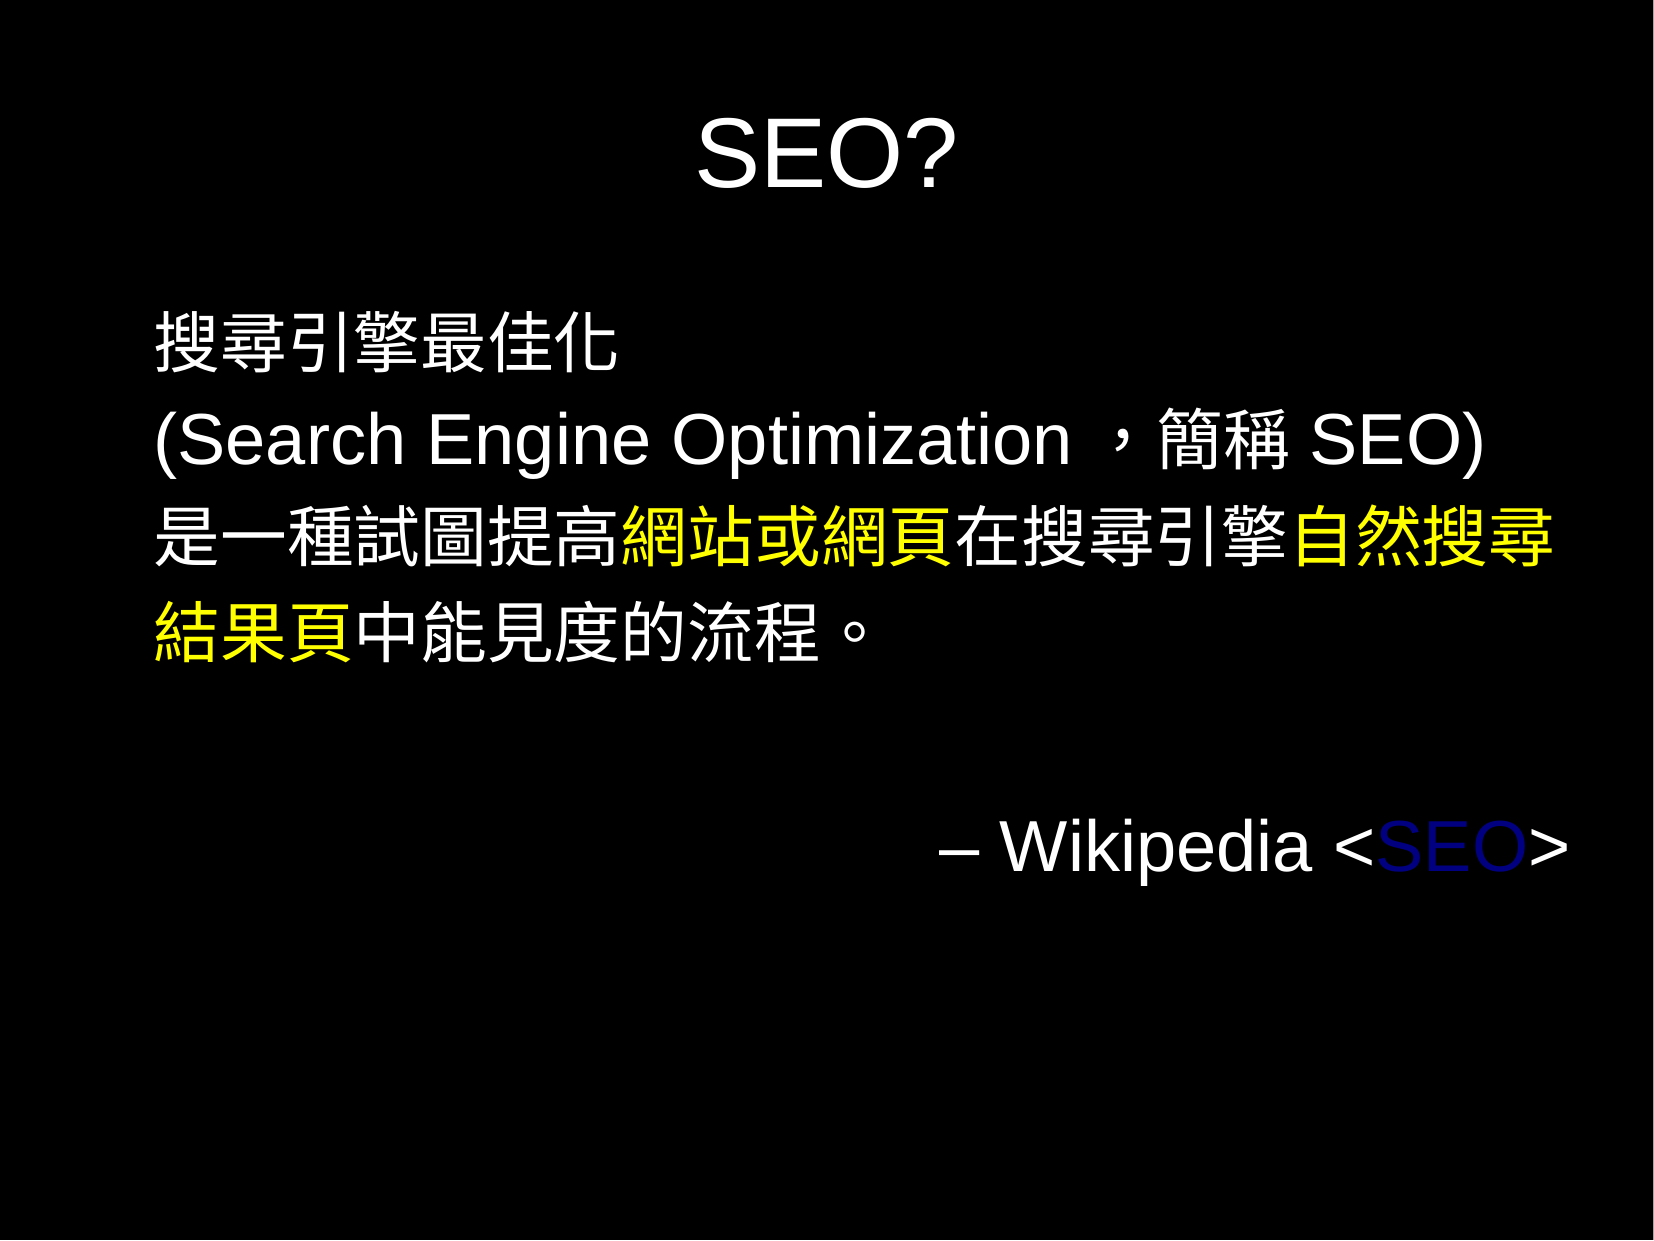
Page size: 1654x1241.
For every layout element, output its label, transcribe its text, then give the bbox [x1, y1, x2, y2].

title SEO? [82, 49, 1571, 257]
list 搜尋引擎最佳化 (Search Engine Optimization，簡稱SEO) 是一種試圖提高網站或網頁在搜尋引擎自然搜尋結果頁中能見度的流程。 – Wikipedia <SEO> [82, 290, 1571, 1010]
